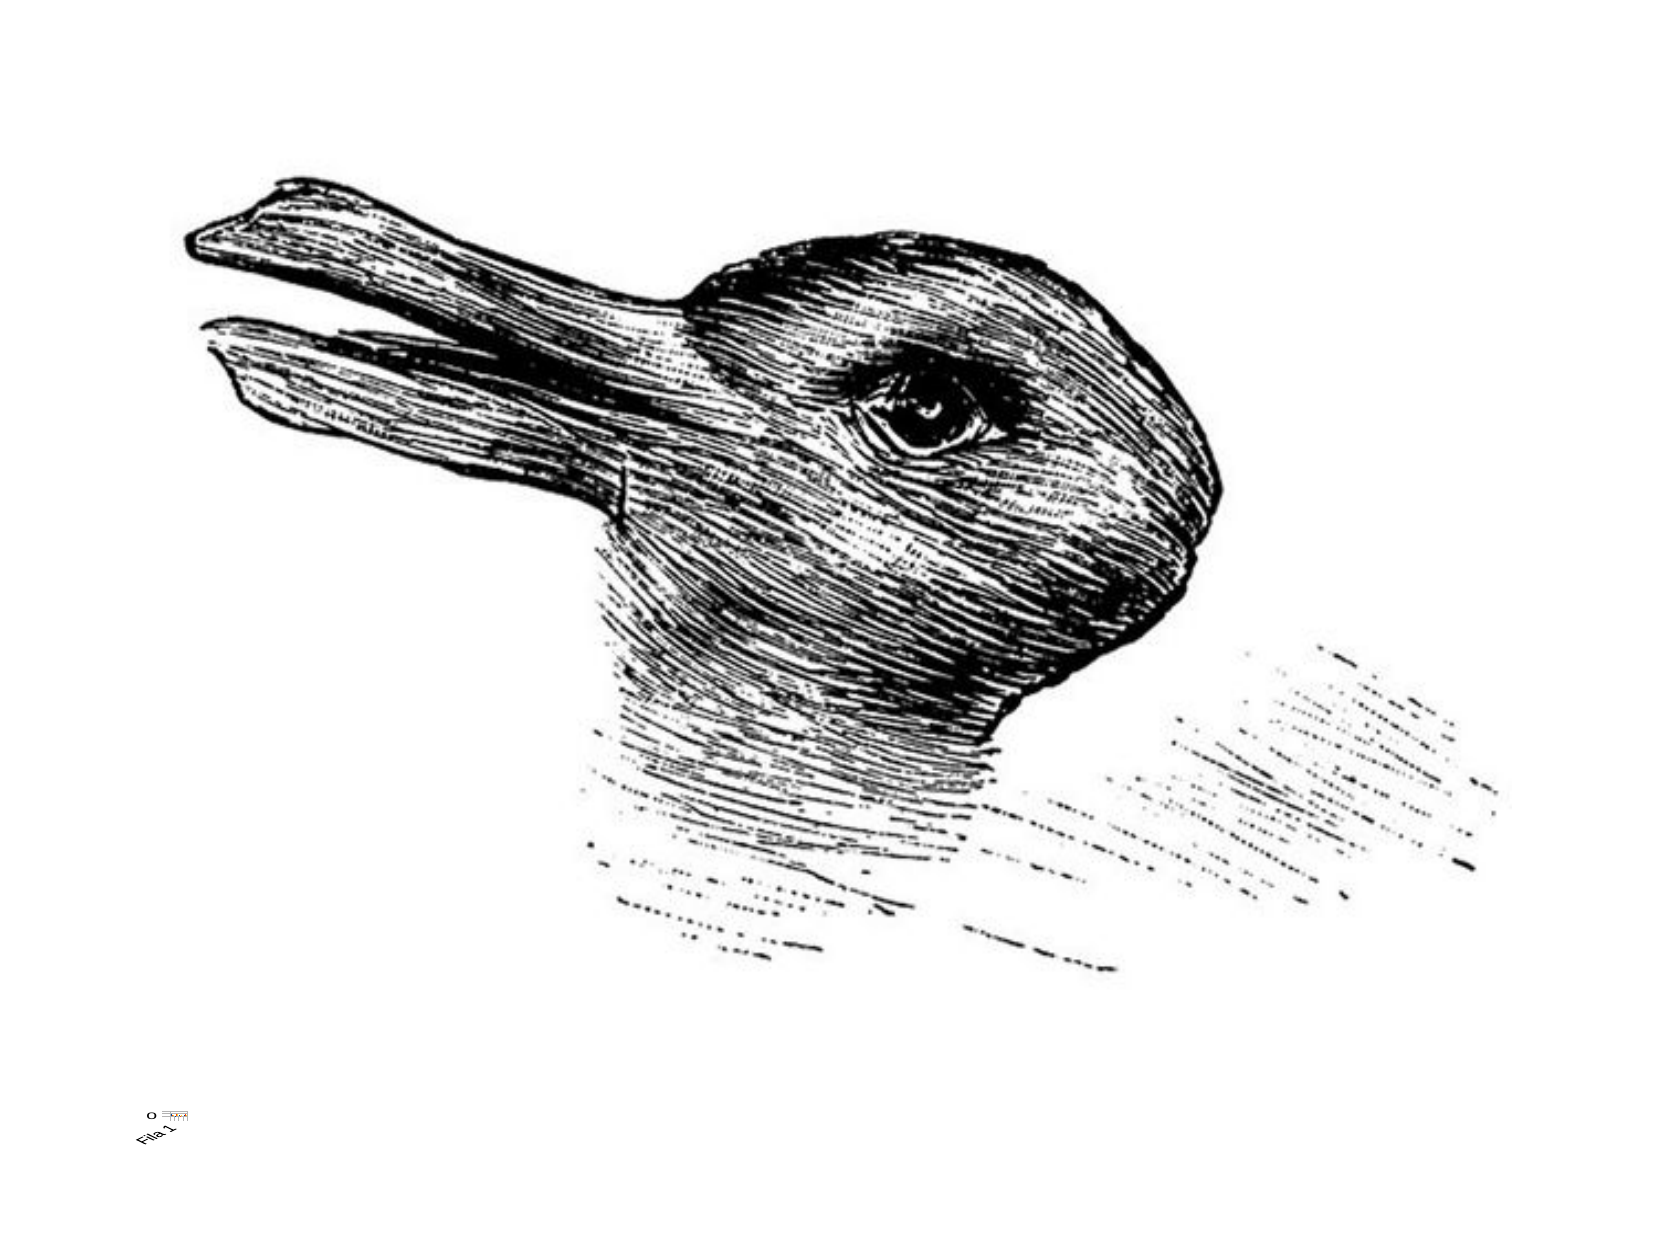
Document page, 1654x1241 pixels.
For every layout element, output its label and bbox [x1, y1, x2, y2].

picture [153, 106, 1512, 1028]
chart [131, 1110, 189, 1147]
